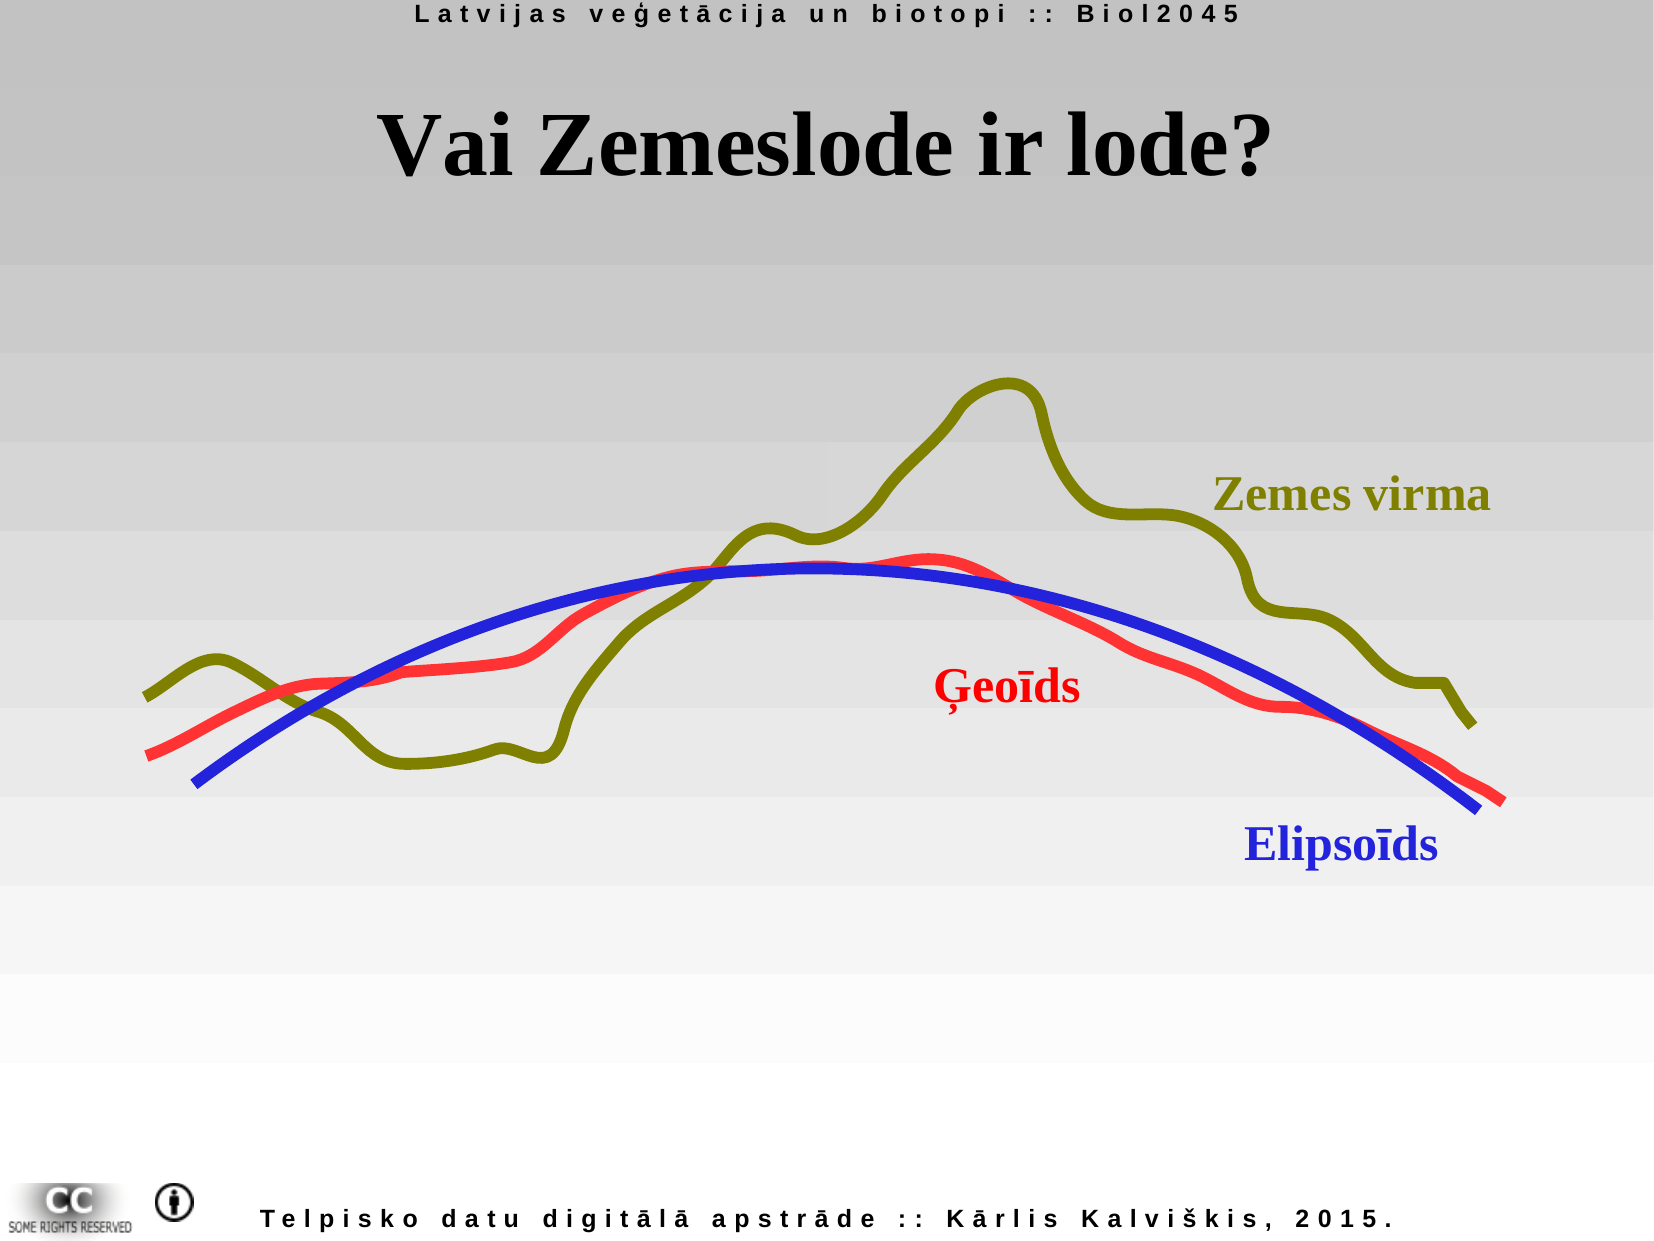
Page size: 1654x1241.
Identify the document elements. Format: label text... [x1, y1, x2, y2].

picture [0, 287, 1654, 1241]
text_box Zemes virma [1212, 465, 1492, 522]
title Vai Zemeslode ir lode? [0, 1, 1654, 287]
text_box Elipsoīds [1244, 815, 1440, 872]
text_box Ģeoīds [933, 657, 1082, 713]
